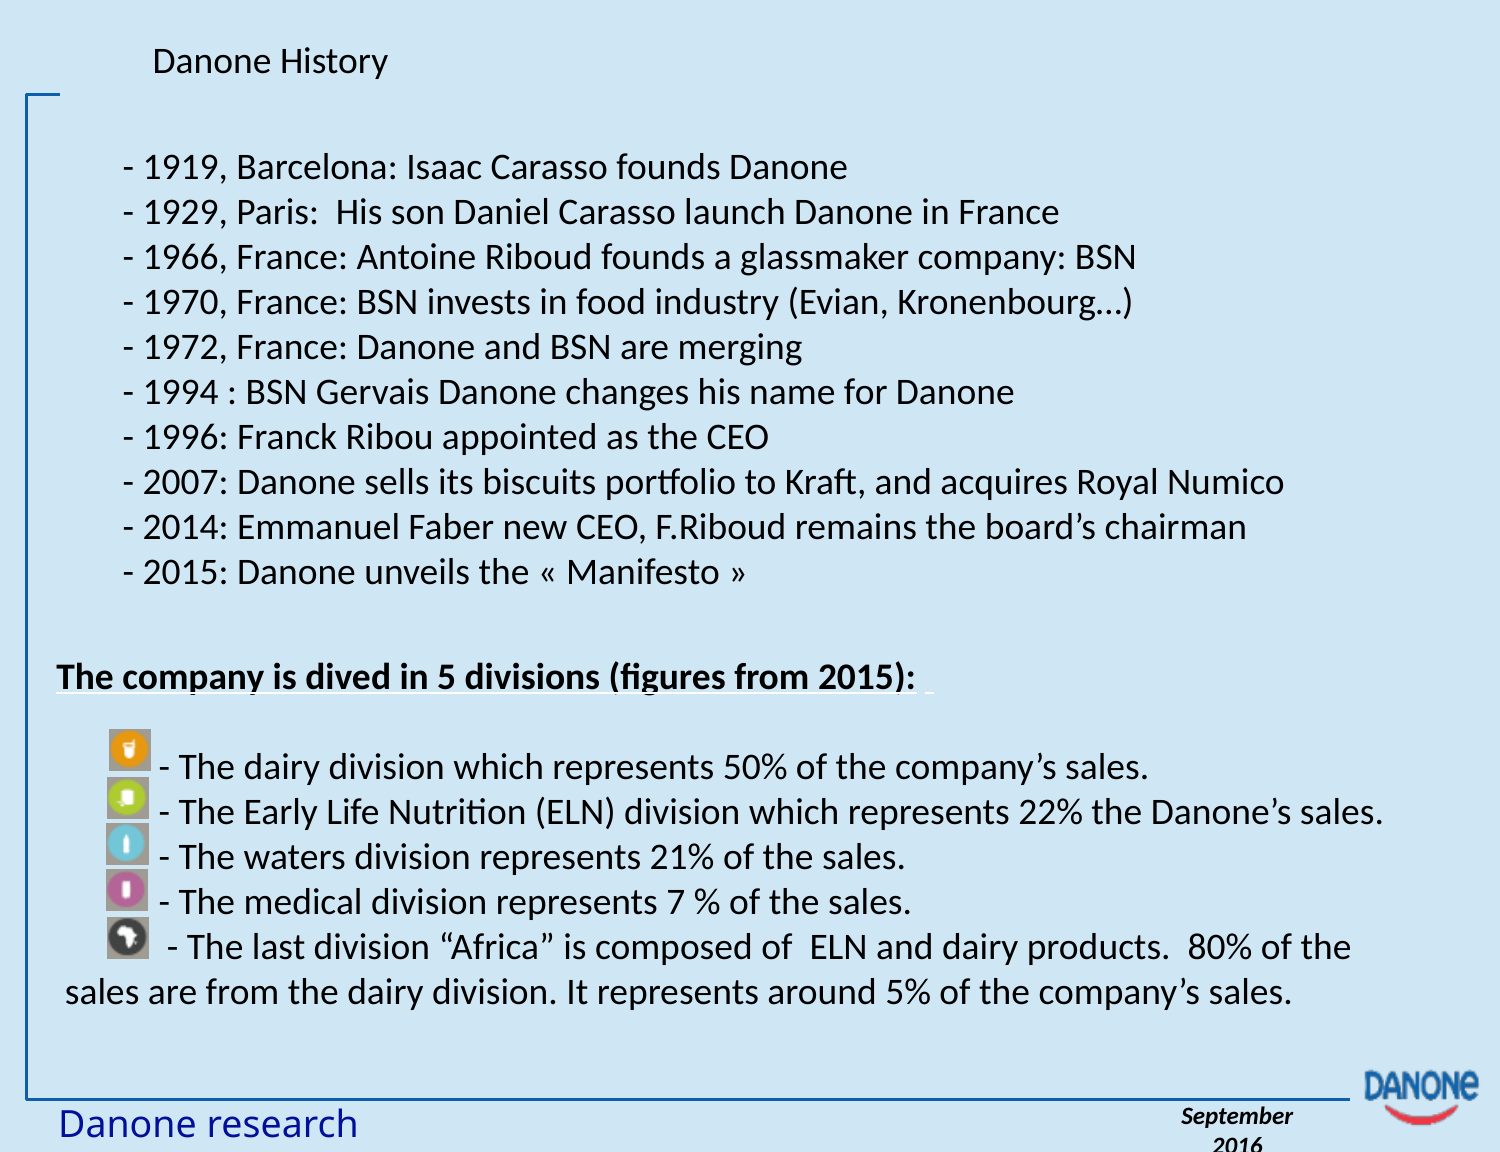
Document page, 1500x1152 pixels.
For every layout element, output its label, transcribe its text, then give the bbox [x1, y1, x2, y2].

text_box September 2016 [1147, 1092, 1327, 1152]
text_box Danone research [43, 1092, 392, 1152]
picture [107, 917, 149, 959]
picture [1362, 1067, 1482, 1130]
text_box The company is dived in 5 divisions (figures from 2015): - The dairy division which represents 50% of the company’s sales. - The Early Life Nutrition (ELN) division which represents 22% the Danone’s sales. - The waters division represents 21% of the sales. - The medical division represents 7 % of the sales. - The last division “Africa” is composed of ELN and dairy products. 80% of the sales are from the dairy division. It represents around 5% of the company’s sales. [41, 644, 1444, 1065]
text_box Danone History [138, 28, 424, 89]
picture [107, 777, 149, 819]
picture [106, 823, 149, 865]
picture [109, 729, 151, 771]
picture [106, 869, 148, 911]
text_box - 1919, Barcelona: Isaac Carasso founds Danone - 1929, Paris: His son Daniel Carasso launch Danone in France - 1966, France: Antoine Riboud founds a glassmaker company: BSN - 1970, France: BSN invests in food industry (Evian, Kronenbourg…) - 1972, France: Danone and BSN are merging - 1994 : BSN Gervais Danone changes his name for Danone - 1996: Franck Ribou appointed as the CEO - 2007: Danone sells its biscuits portfolio to Kraft, and acquires Royal Numico - 2014: Emmanuel Faber new CEO, F.Riboud remains the board’s chairman - 2015: Danone unveils the « Manifesto » [107, 134, 1303, 600]
